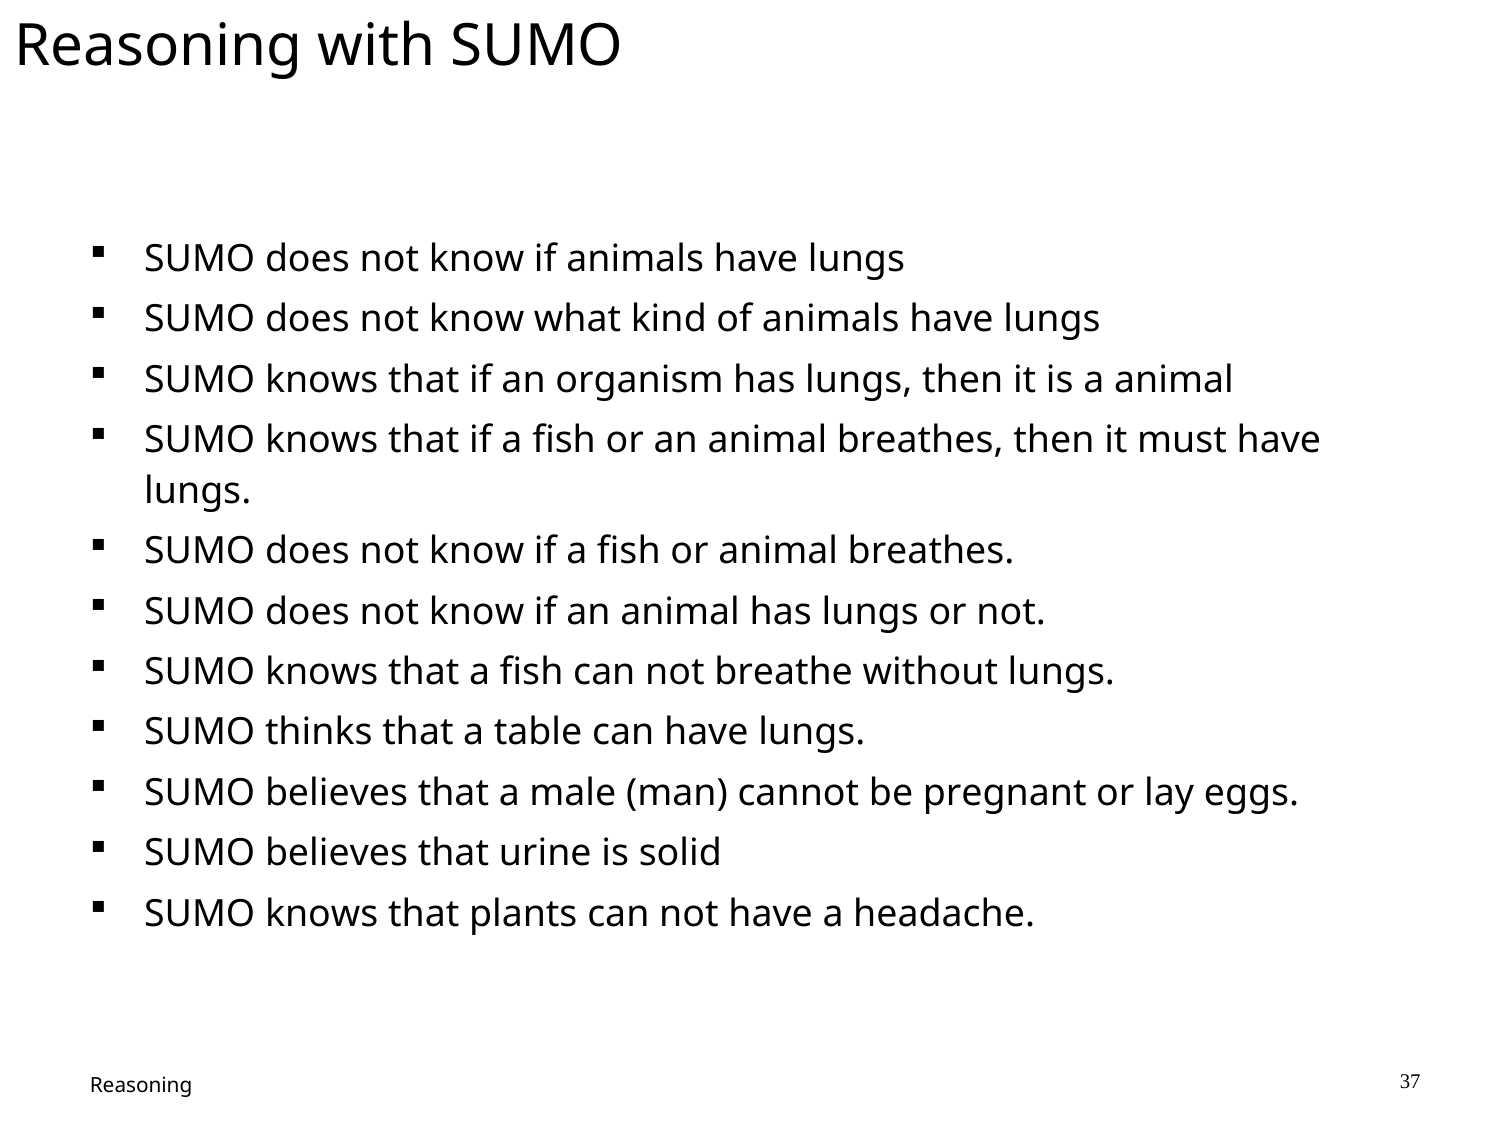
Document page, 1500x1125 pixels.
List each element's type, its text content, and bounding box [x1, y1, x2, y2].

title Reasoning with SUMO [0, 0, 1500, 91]
list SUMO does not know if animals have lungs SUMO does not know what kind of animals have lungs SUMO knows that if an organism has lungs, then it is a animal SUMO knows that if a fish or an animal breathes, then it must have lungs. SUMO does not know if a fish or animal breathes. SUMO does not know if an animal has lungs or not. SUMO knows that a fish can not breathe without lungs. SUMO thinks that a table can have lungs. SUMO believes that a male (man) cannot be pregnant or lay eggs. SUMO believes that urine is solid SUMO knows that plants can not have a headache. [75, 112, 1438, 1001]
